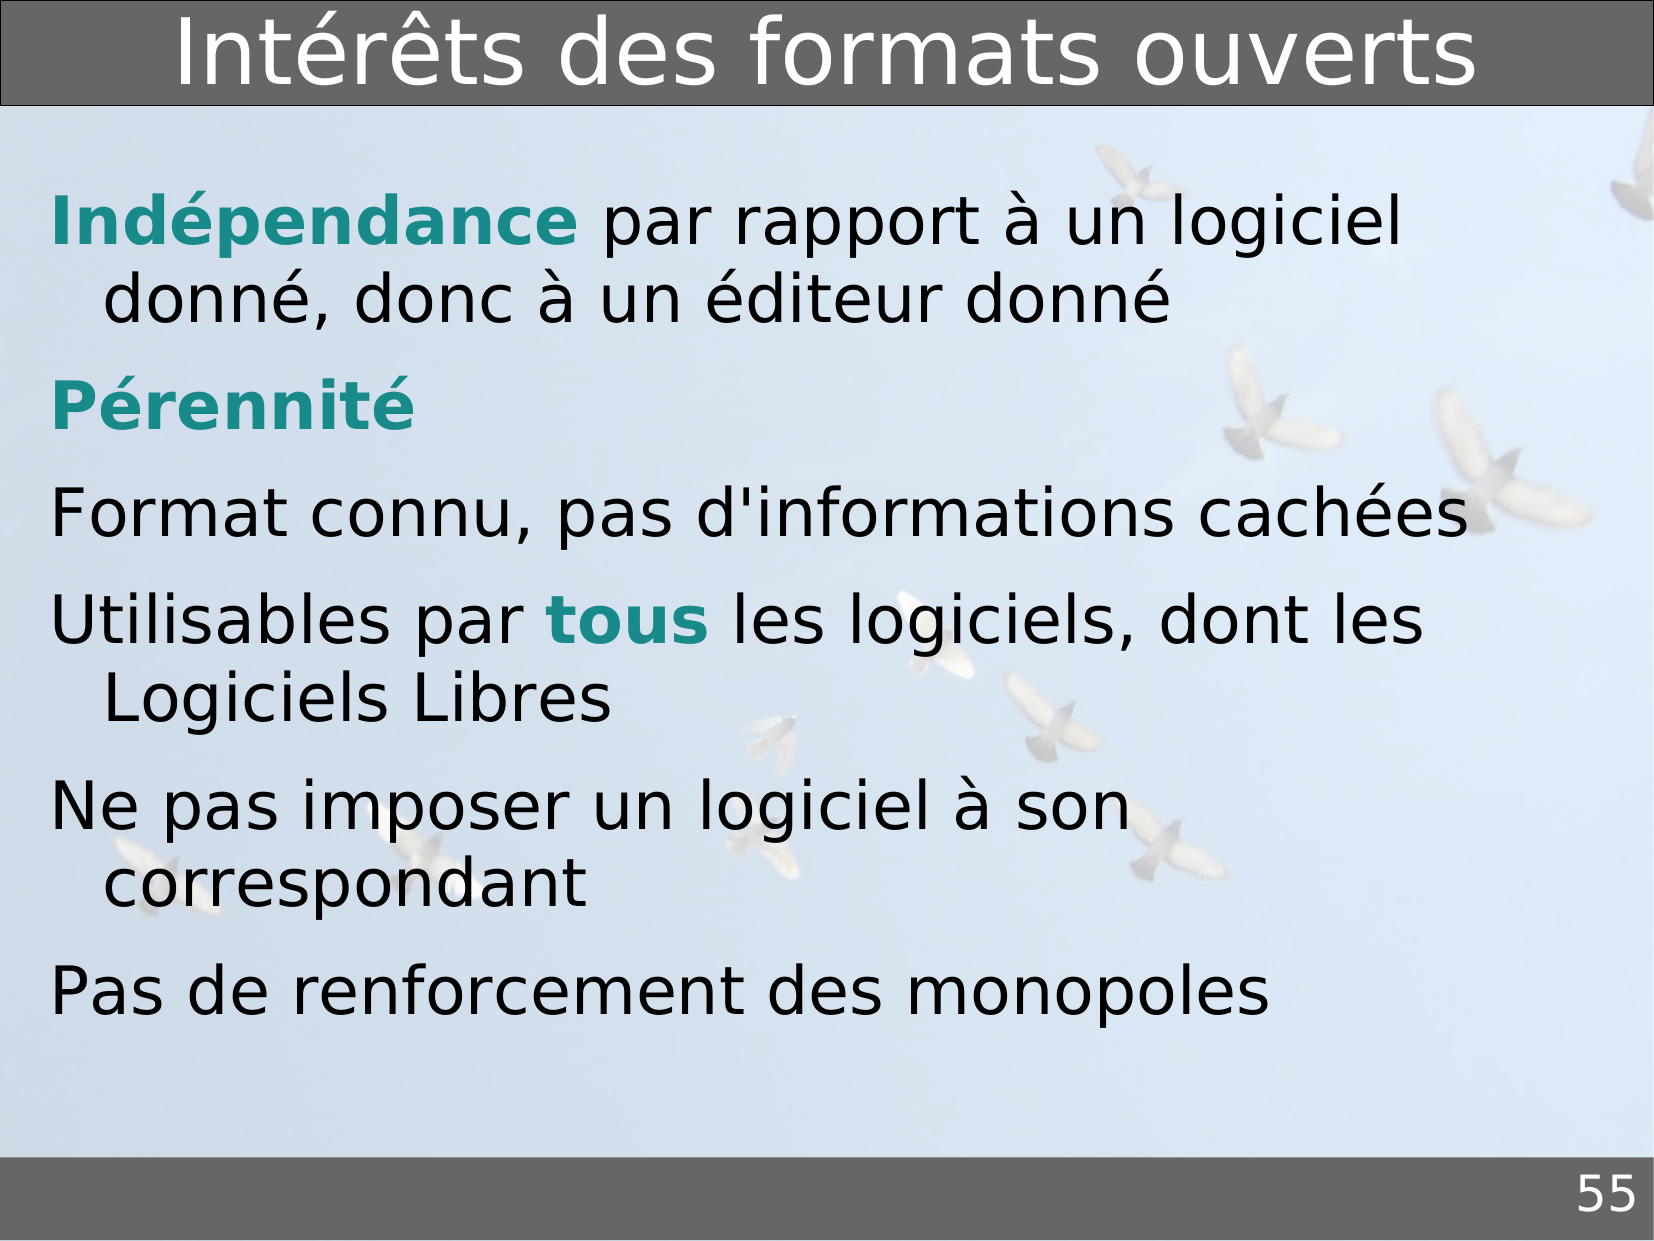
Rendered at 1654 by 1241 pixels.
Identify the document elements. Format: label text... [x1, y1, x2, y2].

title Intérêts des formats ouverts [0, 0, 1654, 107]
list Indépendance par rapport à un logiciel donné, donc à un éditeur donné Pérennité Format connu, pas d'informations cachées Utilisables par tous les logiciels, dont les Logiciels Libres Ne pas imposer un logiciel à son correspondant Pas de renforcement des monopoles [32, 182, 1612, 1071]
